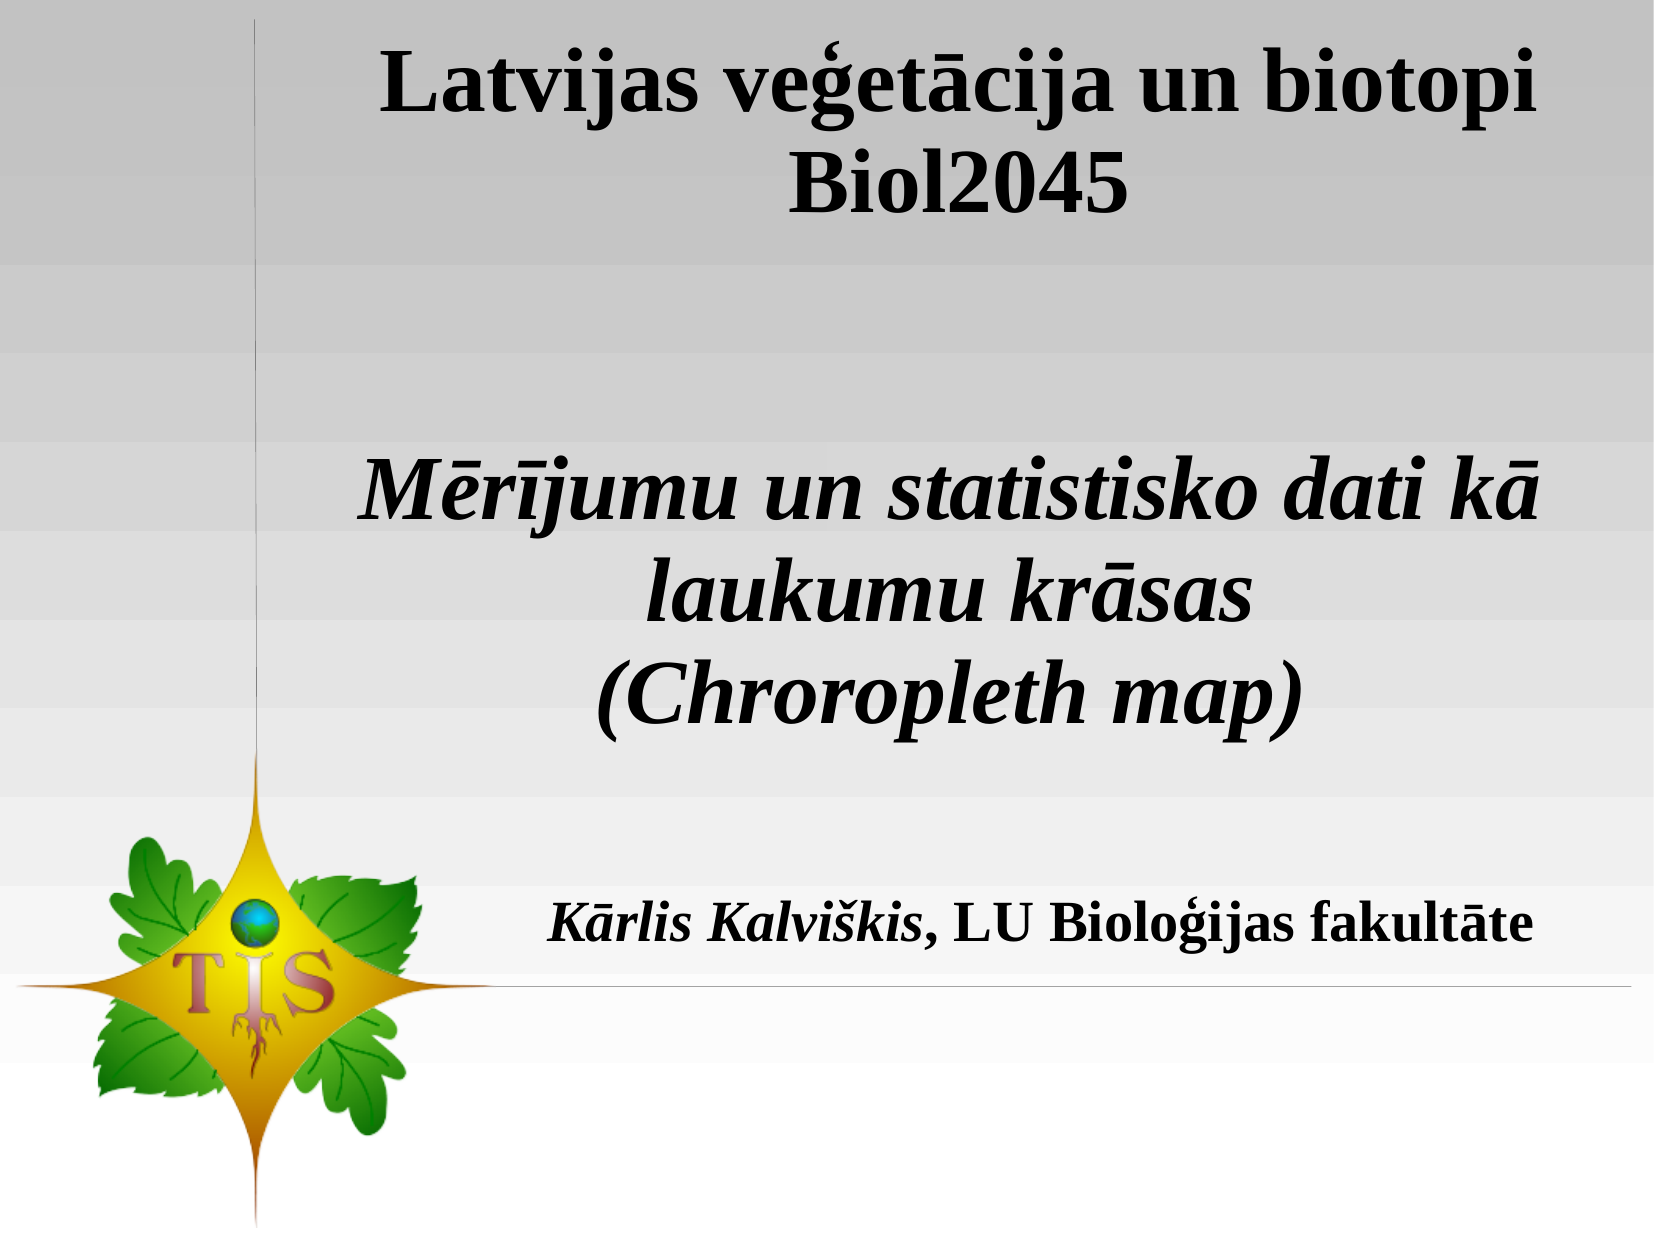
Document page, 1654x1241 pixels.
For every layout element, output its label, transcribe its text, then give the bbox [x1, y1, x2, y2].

picture [0, 0, 1654, 1241]
title Mērījumu un statistisko dati kā laukumu krāsas (Chroropleth map) [295, 324, 1607, 857]
